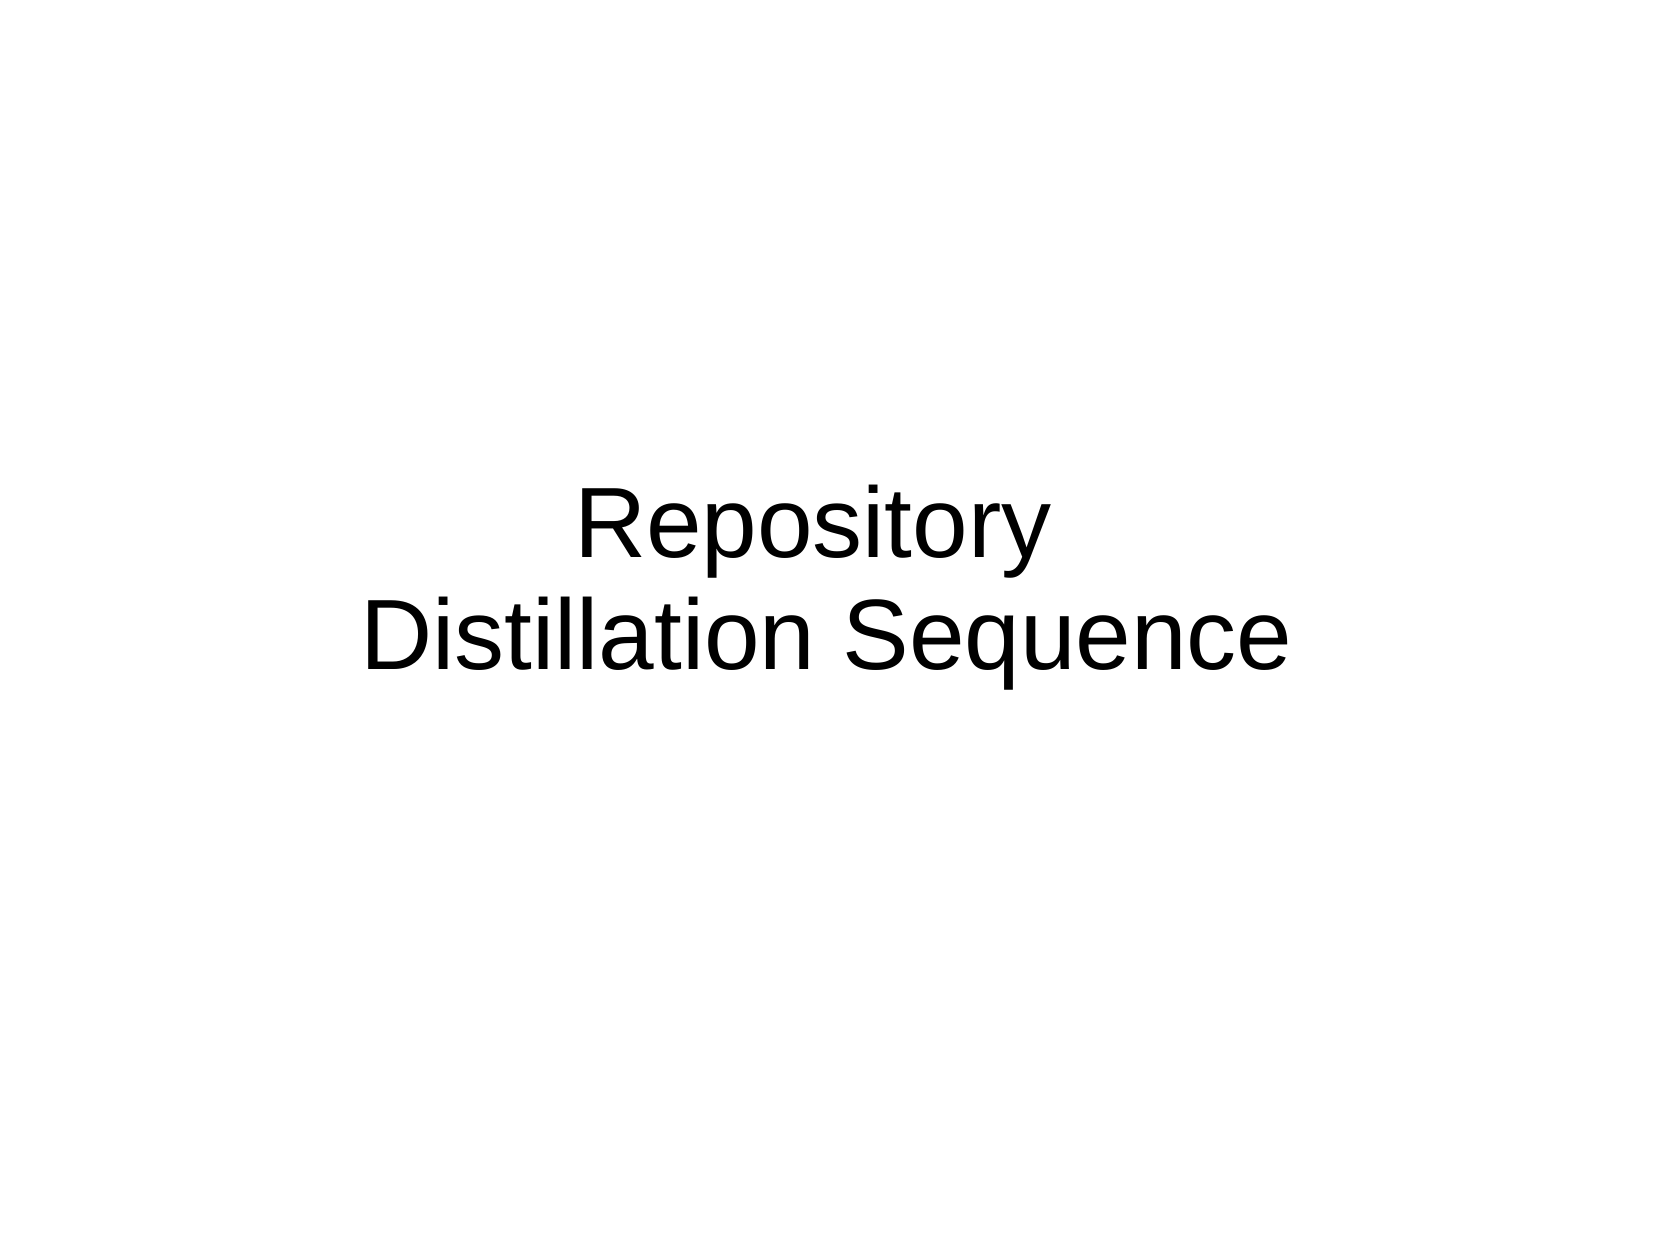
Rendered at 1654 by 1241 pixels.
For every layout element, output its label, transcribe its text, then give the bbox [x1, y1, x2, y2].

subtitle Repository Distillation Sequence [82, 56, 1571, 1102]
